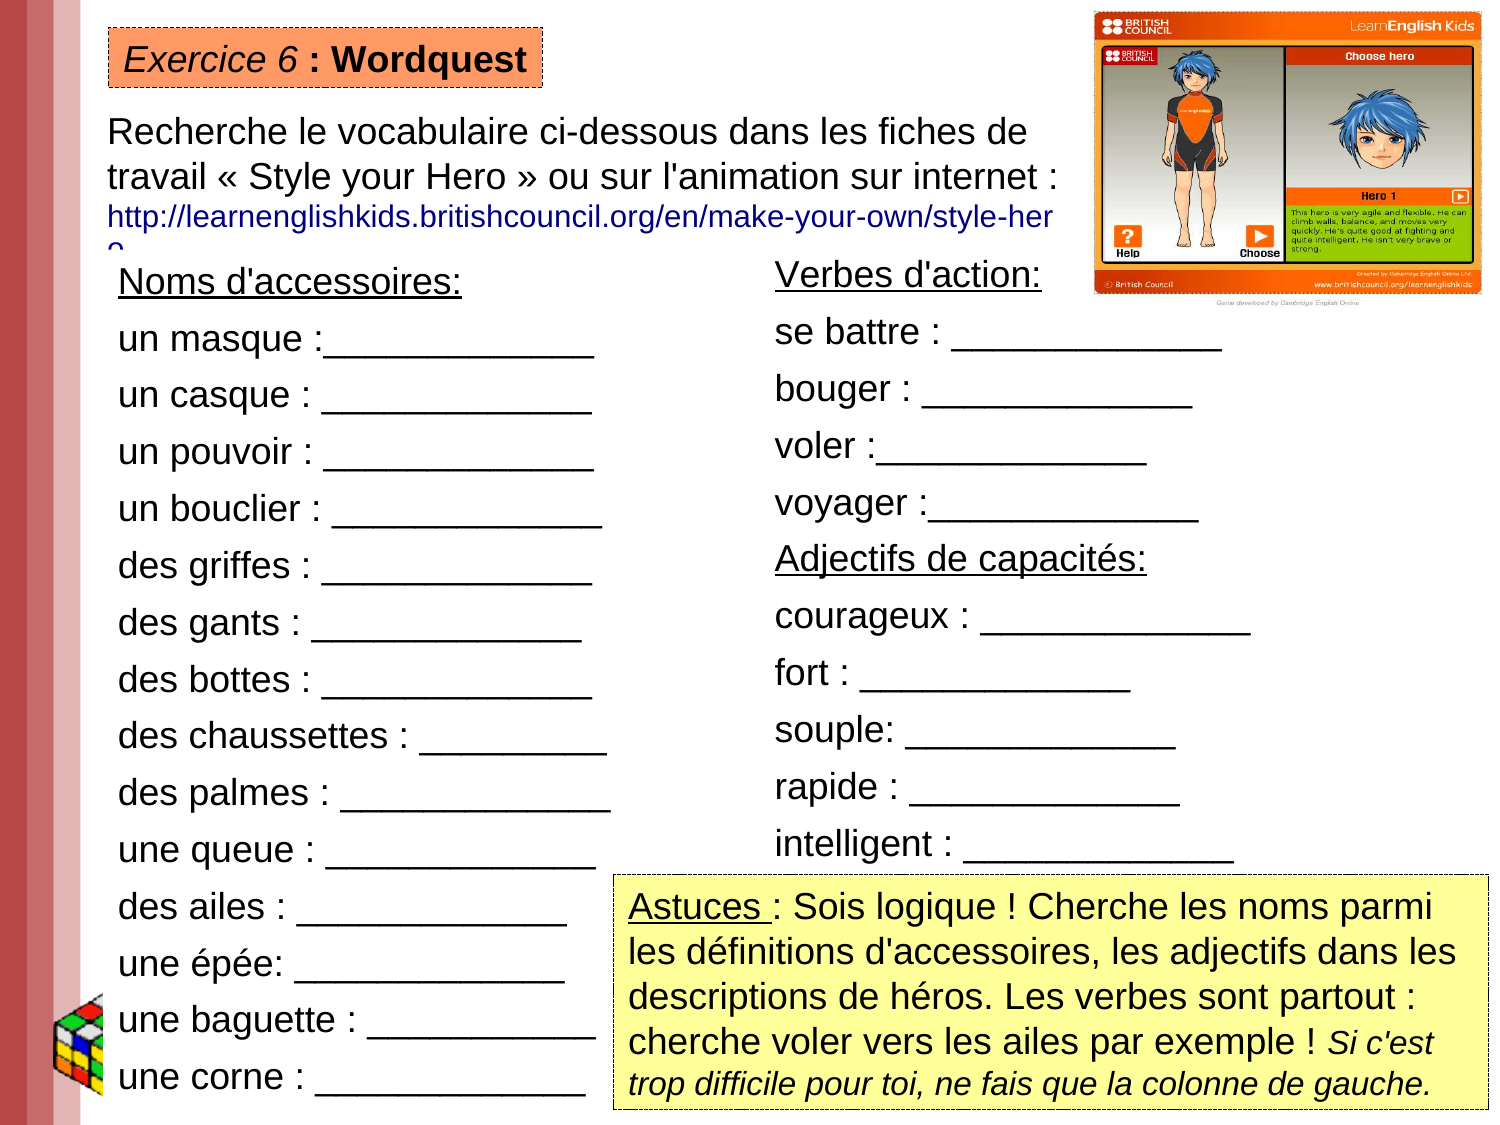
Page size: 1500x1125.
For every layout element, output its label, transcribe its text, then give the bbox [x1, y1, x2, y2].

text_box Astuces : Sois logique ! Cherche les noms parmi les définitions d'accessoires, les adjectifs dans les descriptions de héros. Les verbes sont partout : cherche voler vers les ailes par exemple ! Si c'est trop difficile pour toi, ne fais que la colonne de gauche. [613, 874, 1489, 1110]
picture [1093, 10, 1483, 311]
text_box Exercice 6 : Wordquest [108, 27, 543, 88]
text_box Verbes d'action: se battre : _____________ bouger : _____________ voler :_____________ voyager :_____________ Adjectifs de capacités: courageux : _____________ fort : _____________ souple: _____________ rapide : _____________ intelligent : _____________ [759, 242, 1266, 871]
text_box Recherche le vocabulaire ci-dessous dans les fiches de travail « Style your Hero » ou sur l'animation sur internet : http://learnenglishkids.britishcouncil.org/en/make-your-own/style-hero [92, 99, 1082, 242]
picture [53, 991, 103, 1099]
text_box Noms d'accessoires: un masque :_____________ un casque : _____________ un pouvoir : _____________ un bouclier : _____________ des griffes : _____________ des gants : _____________ des bottes : _____________ des chaussettes : _________ des palmes : _____________ une queue : _____________ des ailes : _____________ une épée: _____________ une baguette : ___________ une corne : _____________ [103, 249, 626, 1105]
